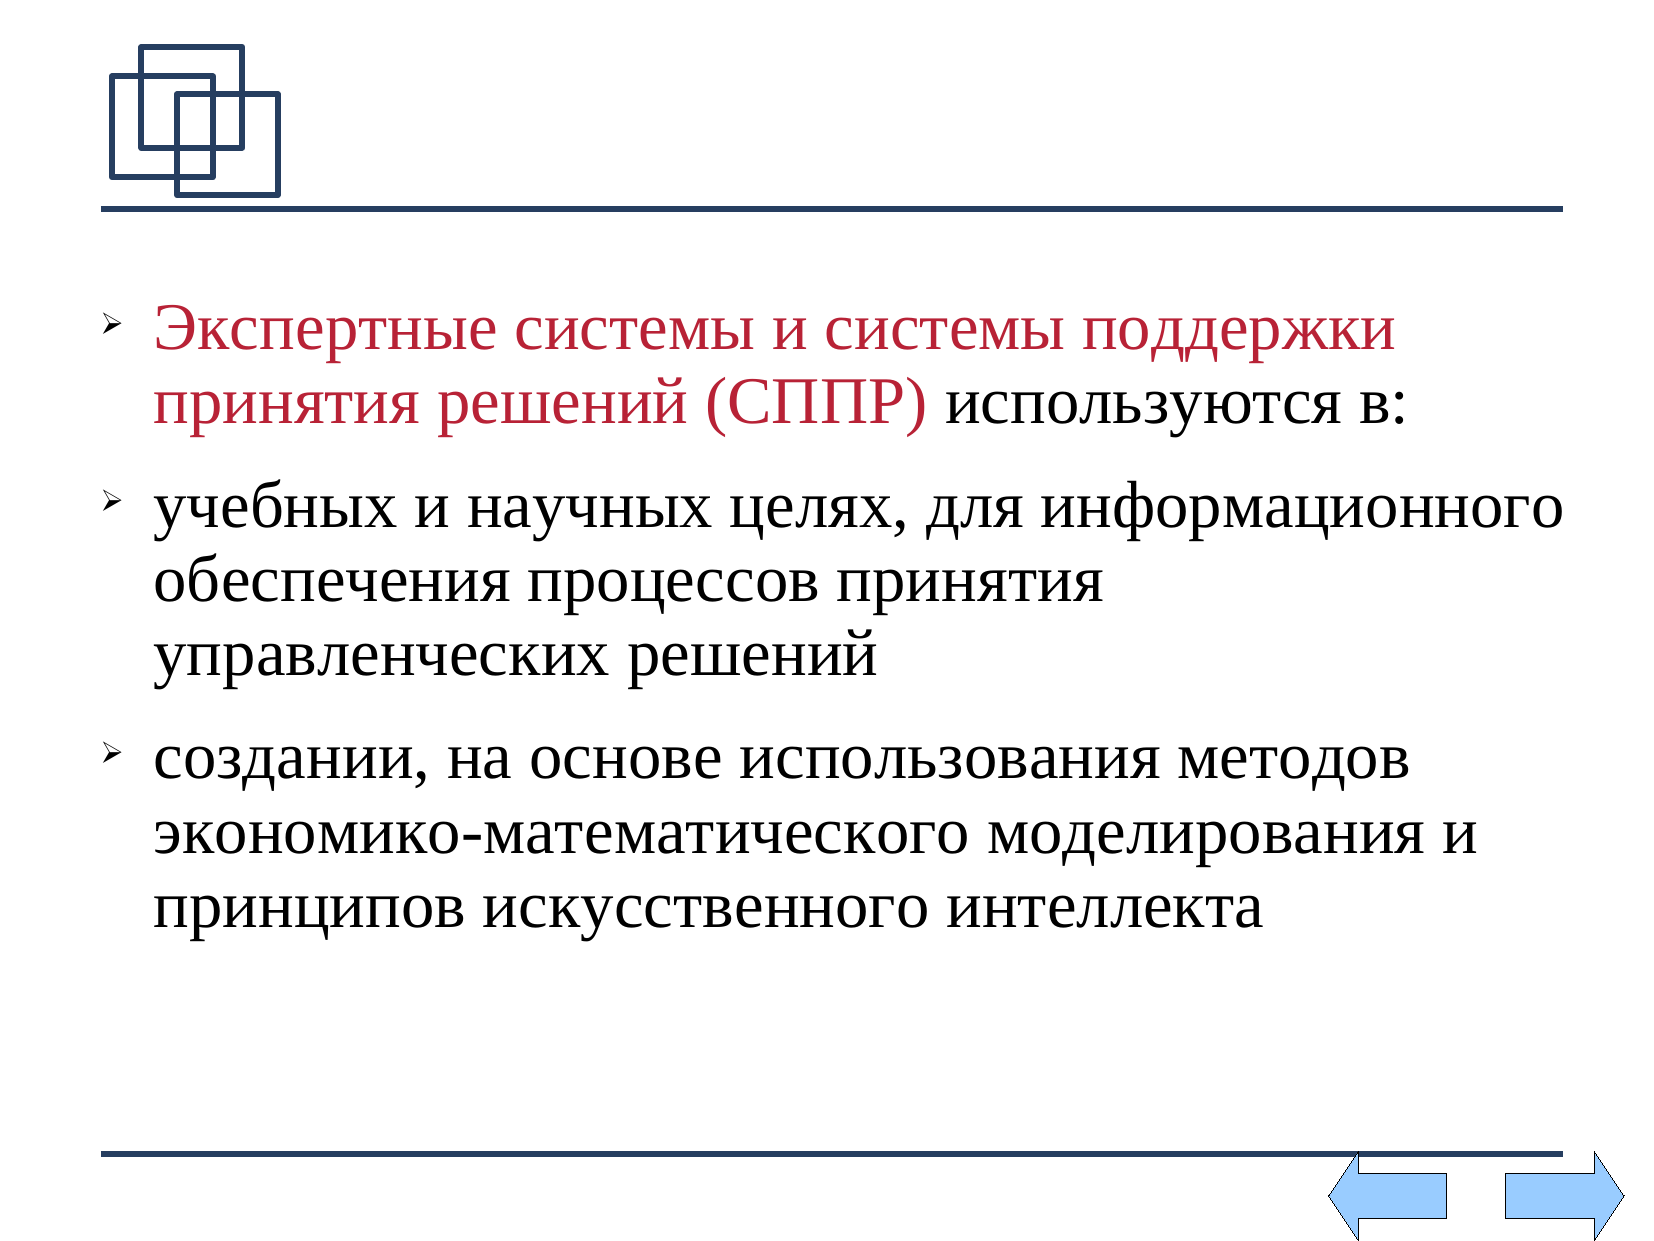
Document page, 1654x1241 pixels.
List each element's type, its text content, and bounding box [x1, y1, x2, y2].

text_box [1328, 1151, 1447, 1241]
text_box [1505, 1151, 1625, 1241]
list Экспертные системы и системы поддержки принятия решений (СППР) используются в: учебных и научных целях, для информационного обеспечения процессов принятия управленческих решений создании, на основе использования методов экономико-математического моделирования и принципов искусственного интеллекта [82, 290, 1571, 1109]
